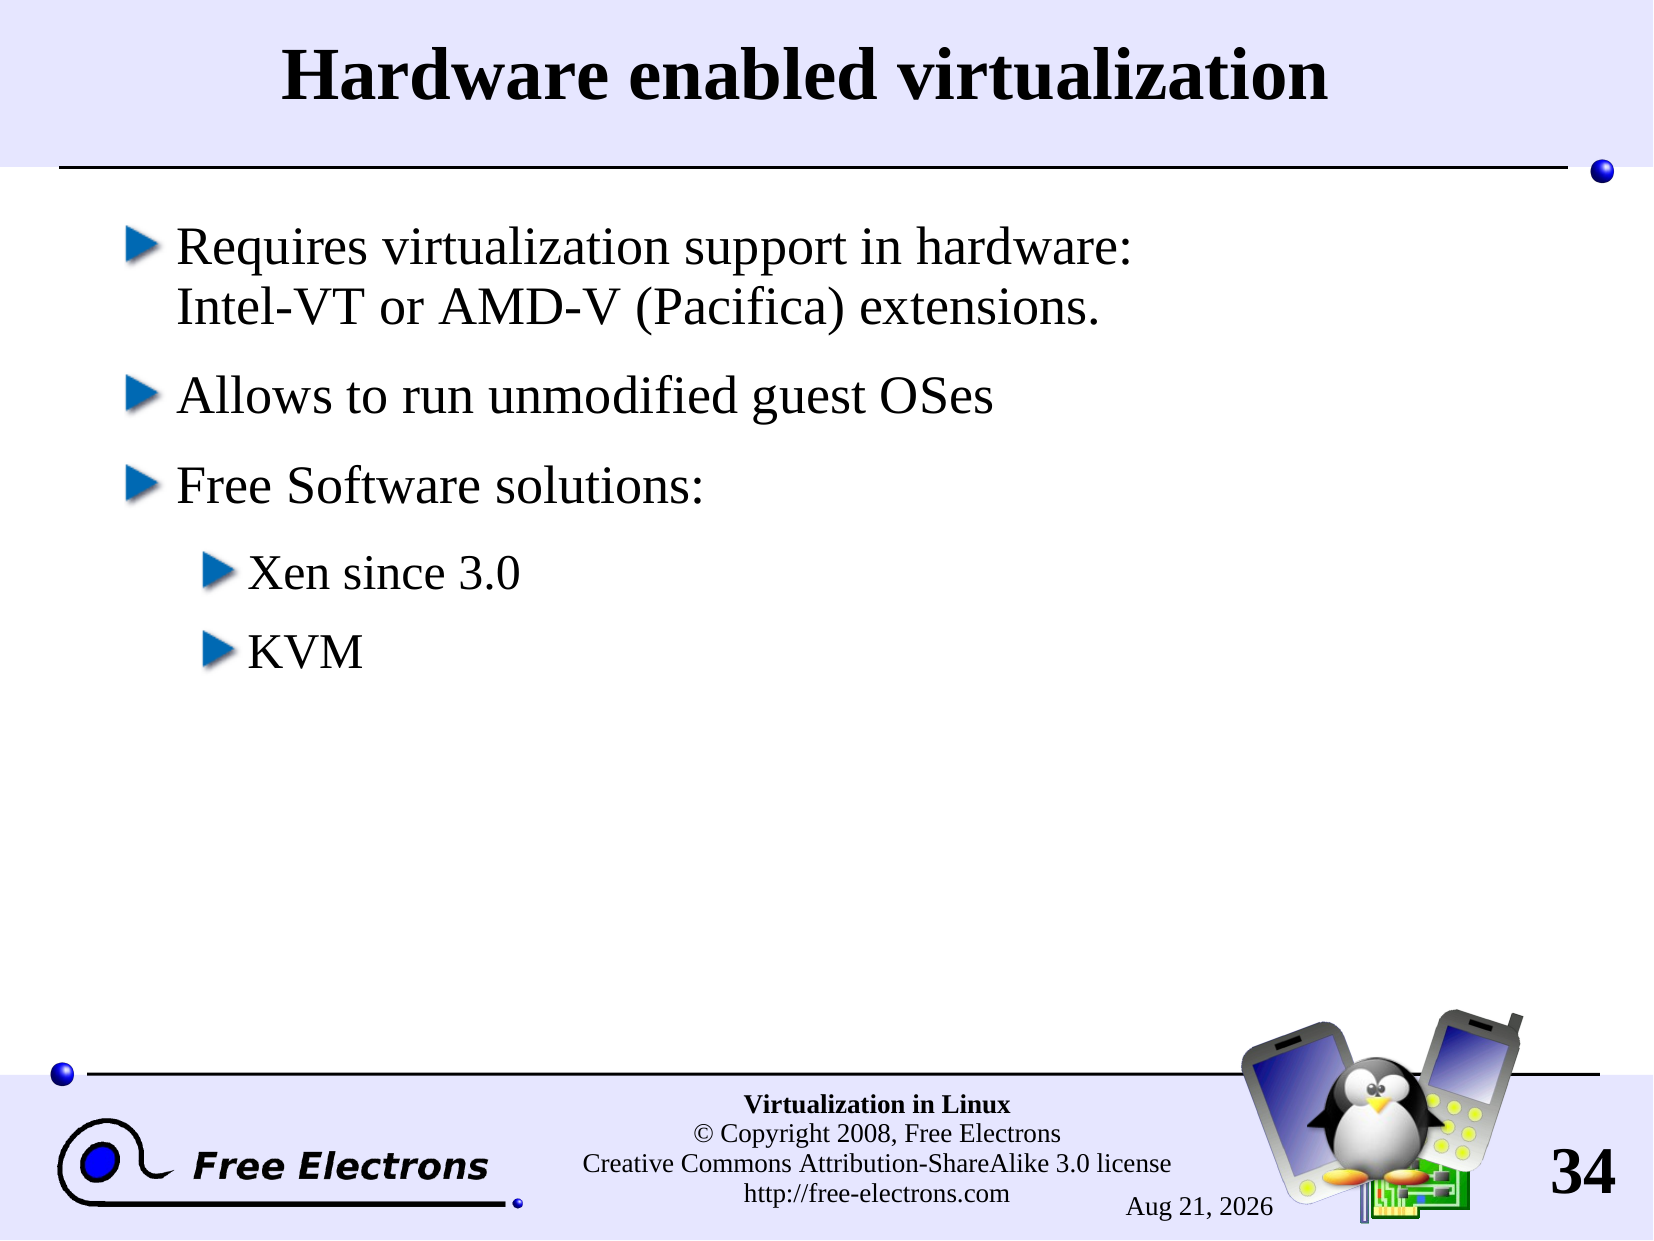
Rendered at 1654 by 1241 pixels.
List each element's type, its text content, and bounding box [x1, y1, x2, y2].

picture [50, 1107, 527, 1216]
picture [1231, 1007, 1538, 1241]
title Hardware enabled virtualization [60, 25, 1551, 124]
list Requires virtualization support in hardware: Intel-VT or AMD-V (Pacifica) extensions. Allows to run unmodified guest OSes Free Software solutions: Xen since 3.0 KVM [105, 216, 1518, 1066]
